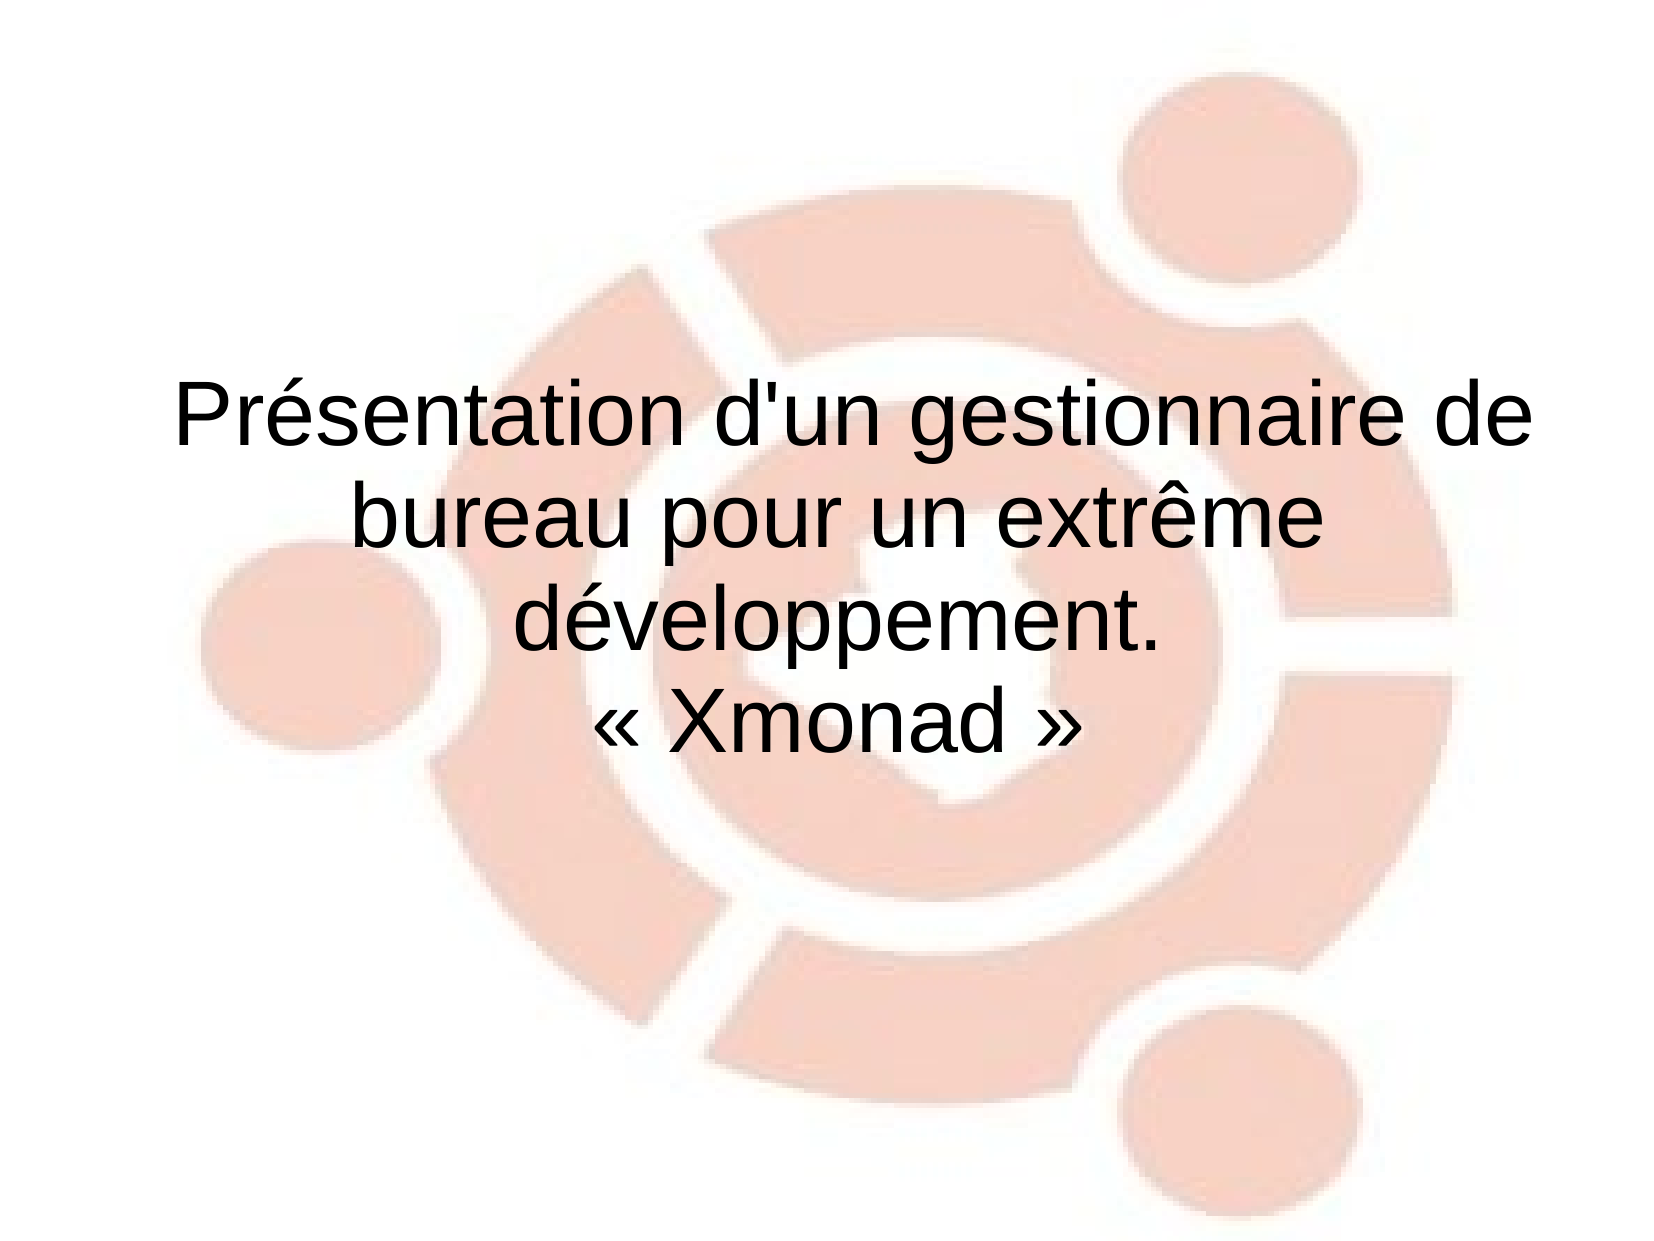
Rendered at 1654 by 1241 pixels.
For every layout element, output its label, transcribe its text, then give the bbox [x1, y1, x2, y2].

title Présentation d'un gestionnaire de bureau pour un extrême développement. « Xmonad » [94, 362, 1583, 773]
picture [0, 0, 1654, 1241]
